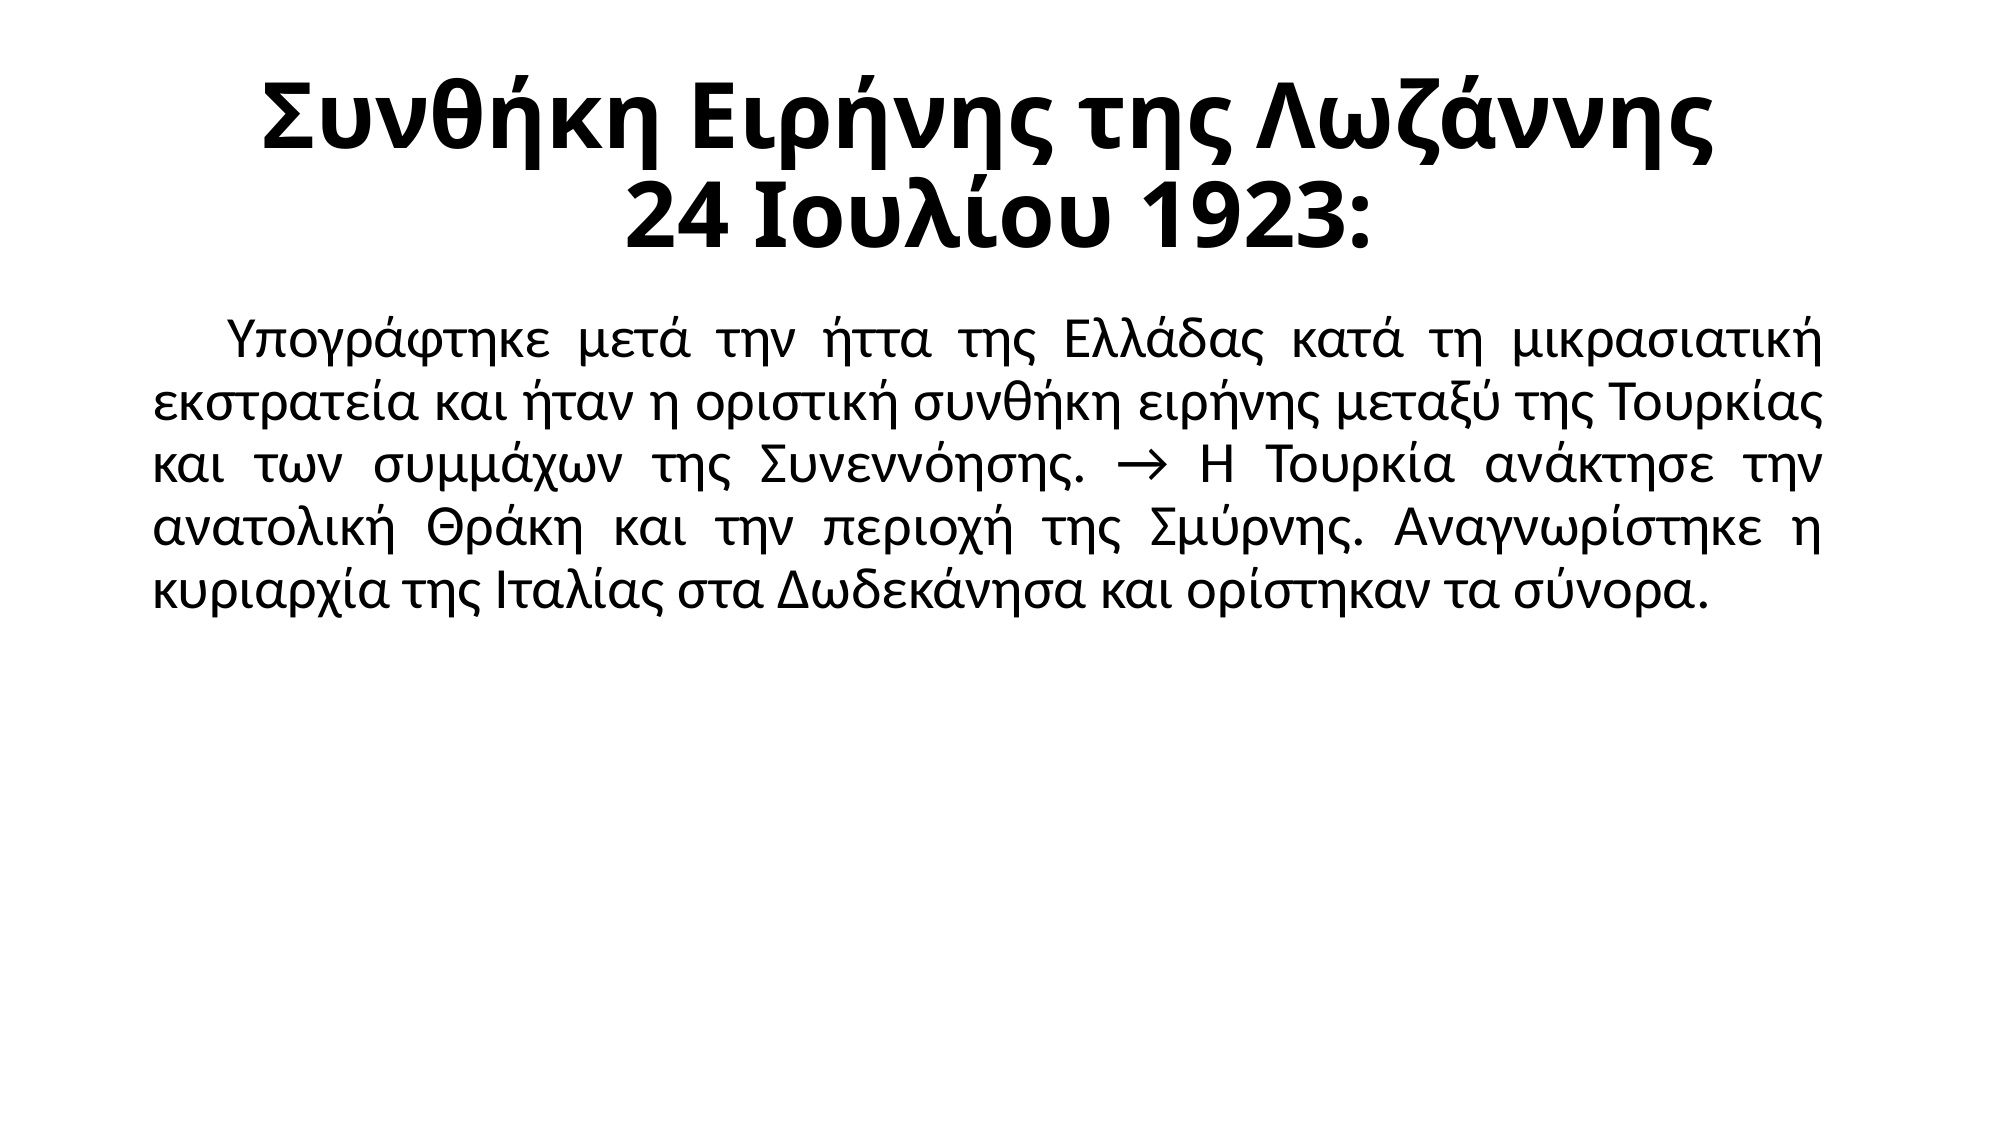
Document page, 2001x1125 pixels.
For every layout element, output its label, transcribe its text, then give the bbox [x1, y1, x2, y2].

title Συνθήκη Ειρήνης της Λωζάννης 24 Ιουλίου 1923: [137, 59, 1863, 278]
list Υπογράφτηκε μετά την ήττα της Ελλάδας κατά τη μικρασιατική εκστρατεία και ήταν η οριστική συνθήκη ειρήνης μεταξύ της Τουρκίας και των συμμάχων της Συνεννόησης. → Η Τουρκία ανάκτησε την ανατολική Θράκη και την περιοχή της Σμύρνης. Αναγνωρίστηκε η κυριαρχία της Ιταλίας στα Δωδεκάνησα και ορίστηκαν τα σύνορα. [137, 299, 1863, 1014]
